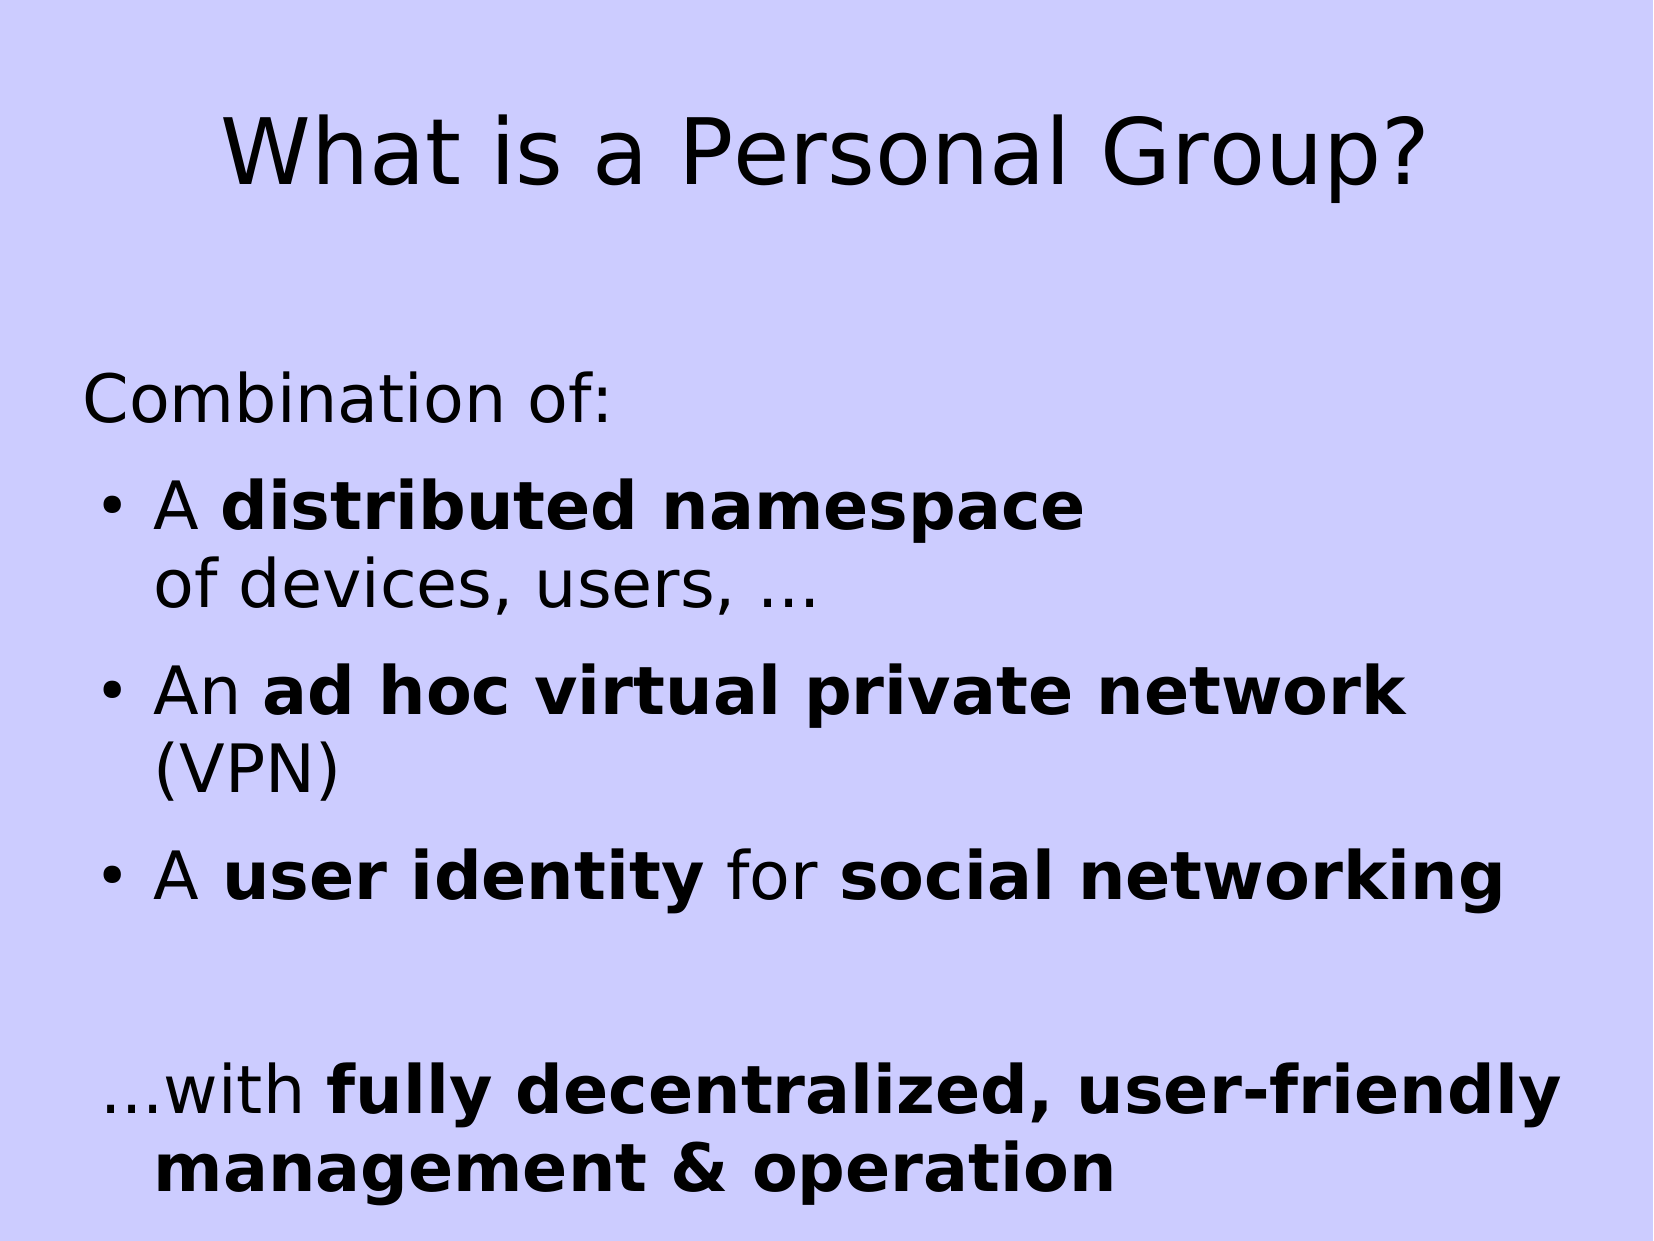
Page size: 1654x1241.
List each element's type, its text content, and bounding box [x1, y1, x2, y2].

title What is a Personal Group? [82, 56, 1571, 250]
list Combination of: A distributed namespace of devices, users, ... An ad hoc virtual private network (VPN) A user identity for social networking ...with fully decentralized, user-friendly management & operation [82, 360, 1571, 1208]
